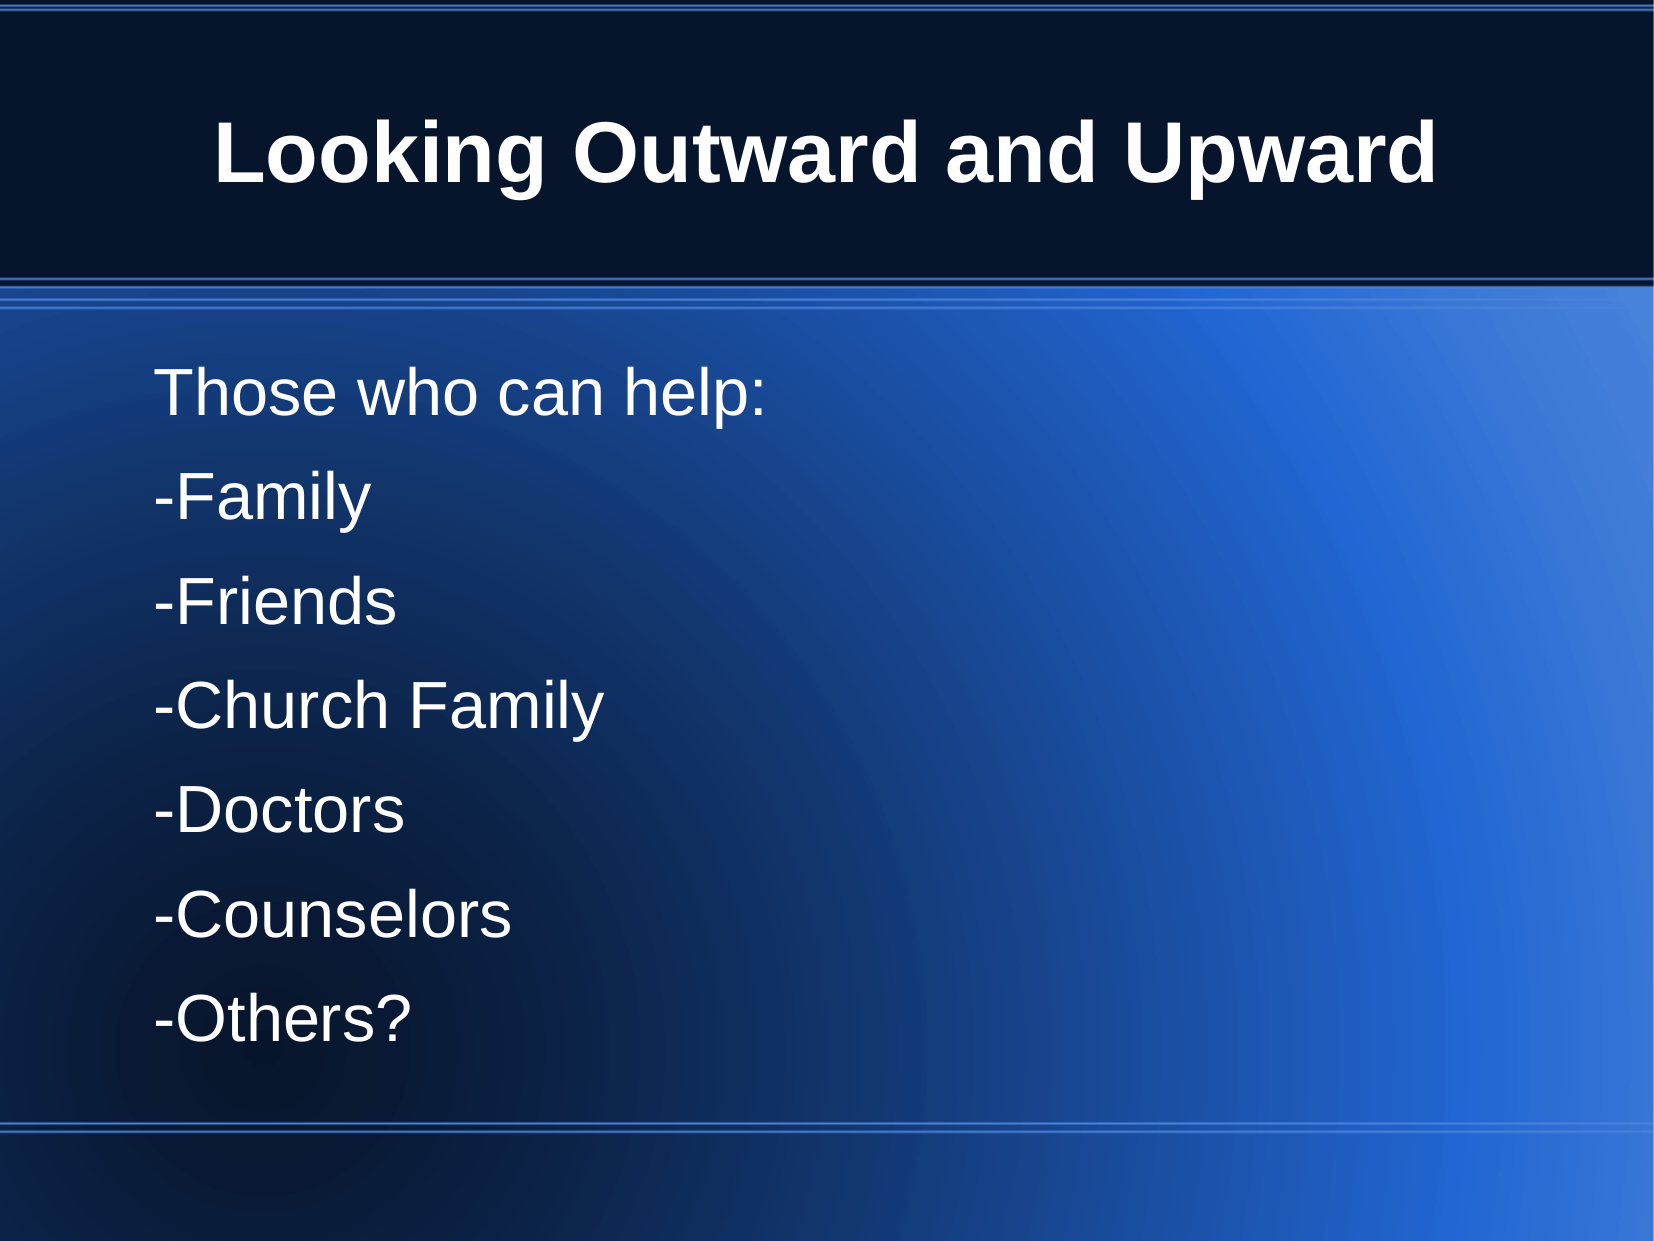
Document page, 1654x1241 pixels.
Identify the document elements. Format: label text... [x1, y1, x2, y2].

picture [0, 0, 1654, 1241]
list Those who can help: -Family -Friends -Church Family -Doctors -Counselors -Others? [82, 355, 1571, 1161]
title Looking Outward and Upward [82, 49, 1571, 257]
